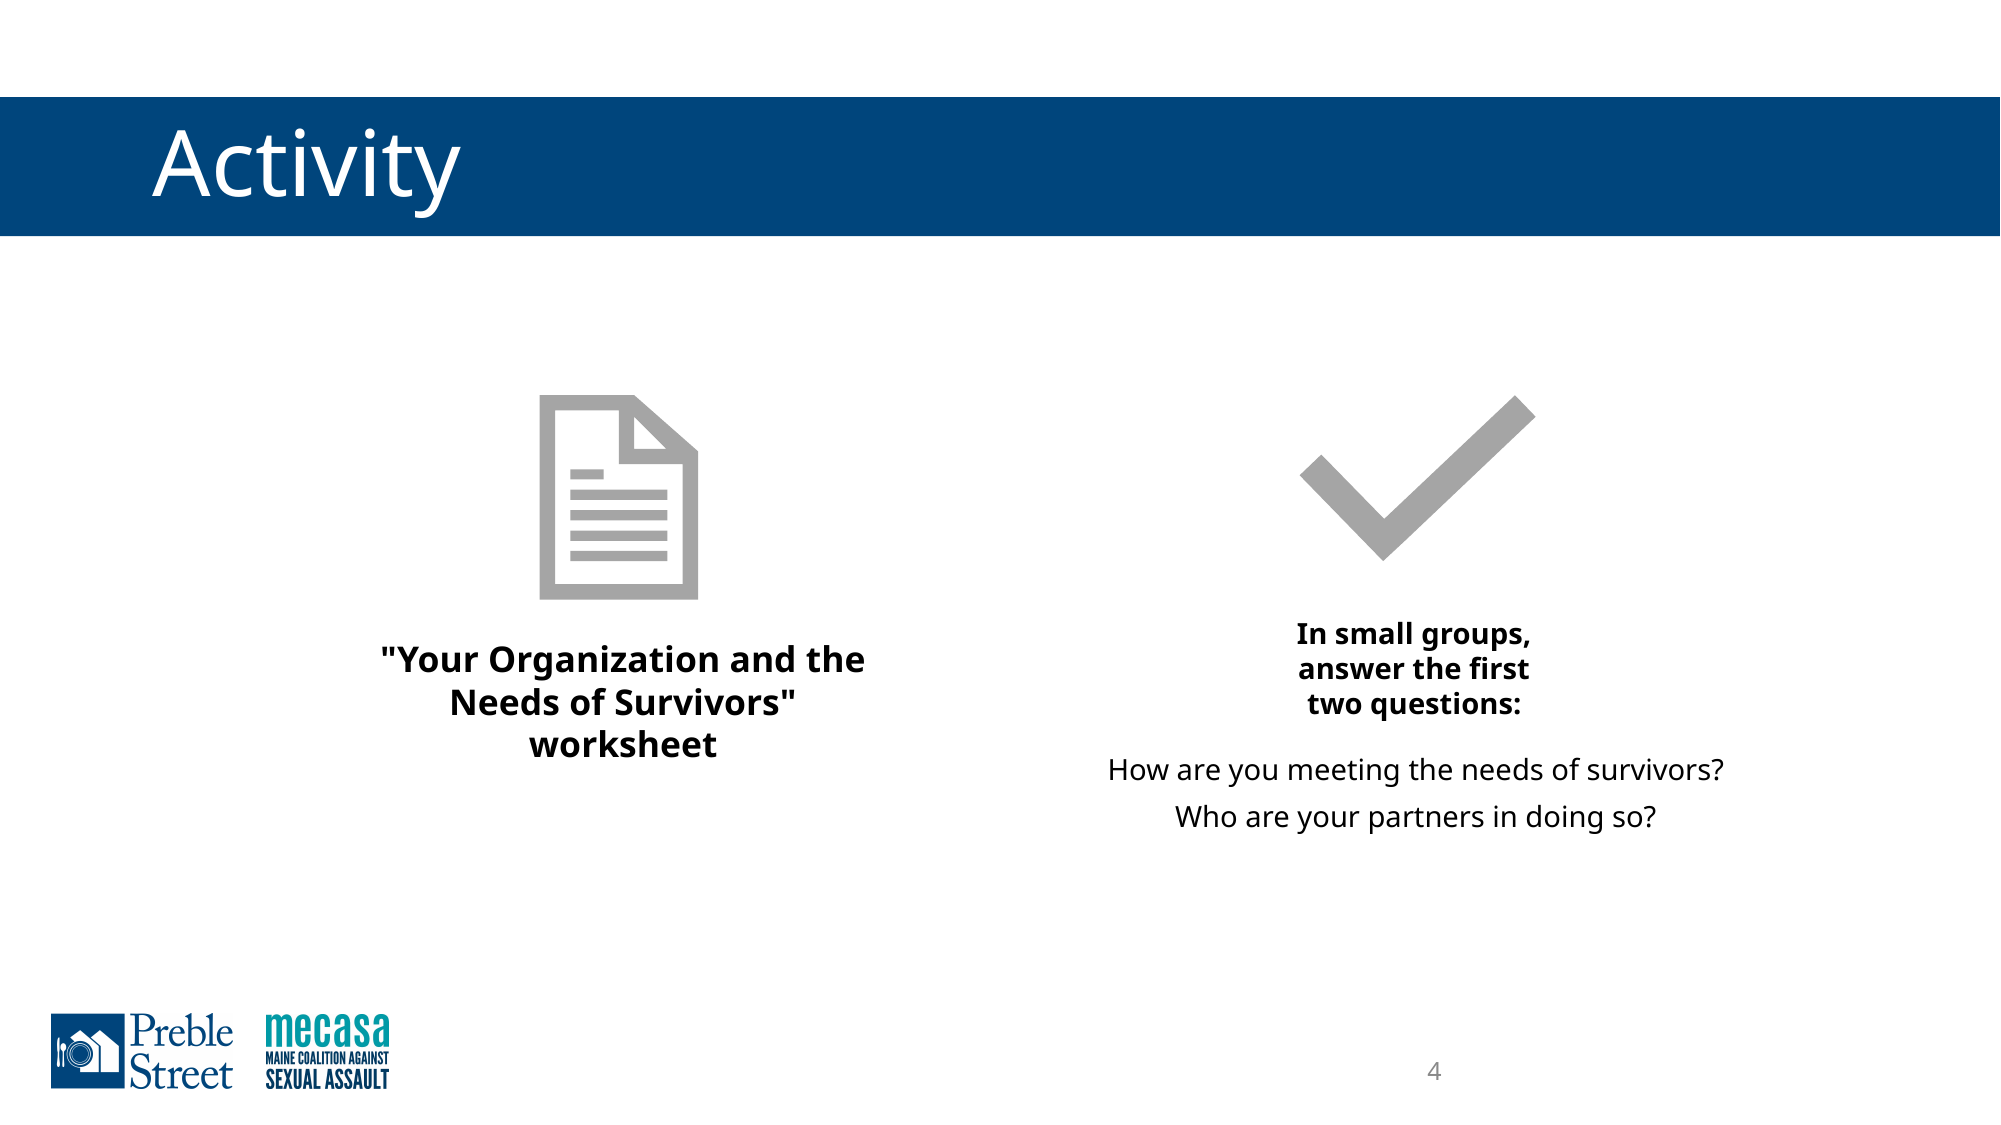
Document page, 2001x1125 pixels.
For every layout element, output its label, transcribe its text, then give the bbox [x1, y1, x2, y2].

text_box "Your Organization and the Needs of Survivors" worksheet [361, 637, 886, 744]
slide_number 4 [1412, 1042, 1863, 1103]
text_box In small groups, answer the first two questions: [1269, 615, 1559, 722]
text_box Activity [137, 57, 1863, 276]
text_box [1294, 354, 1542, 601]
text_box [495, 373, 743, 621]
